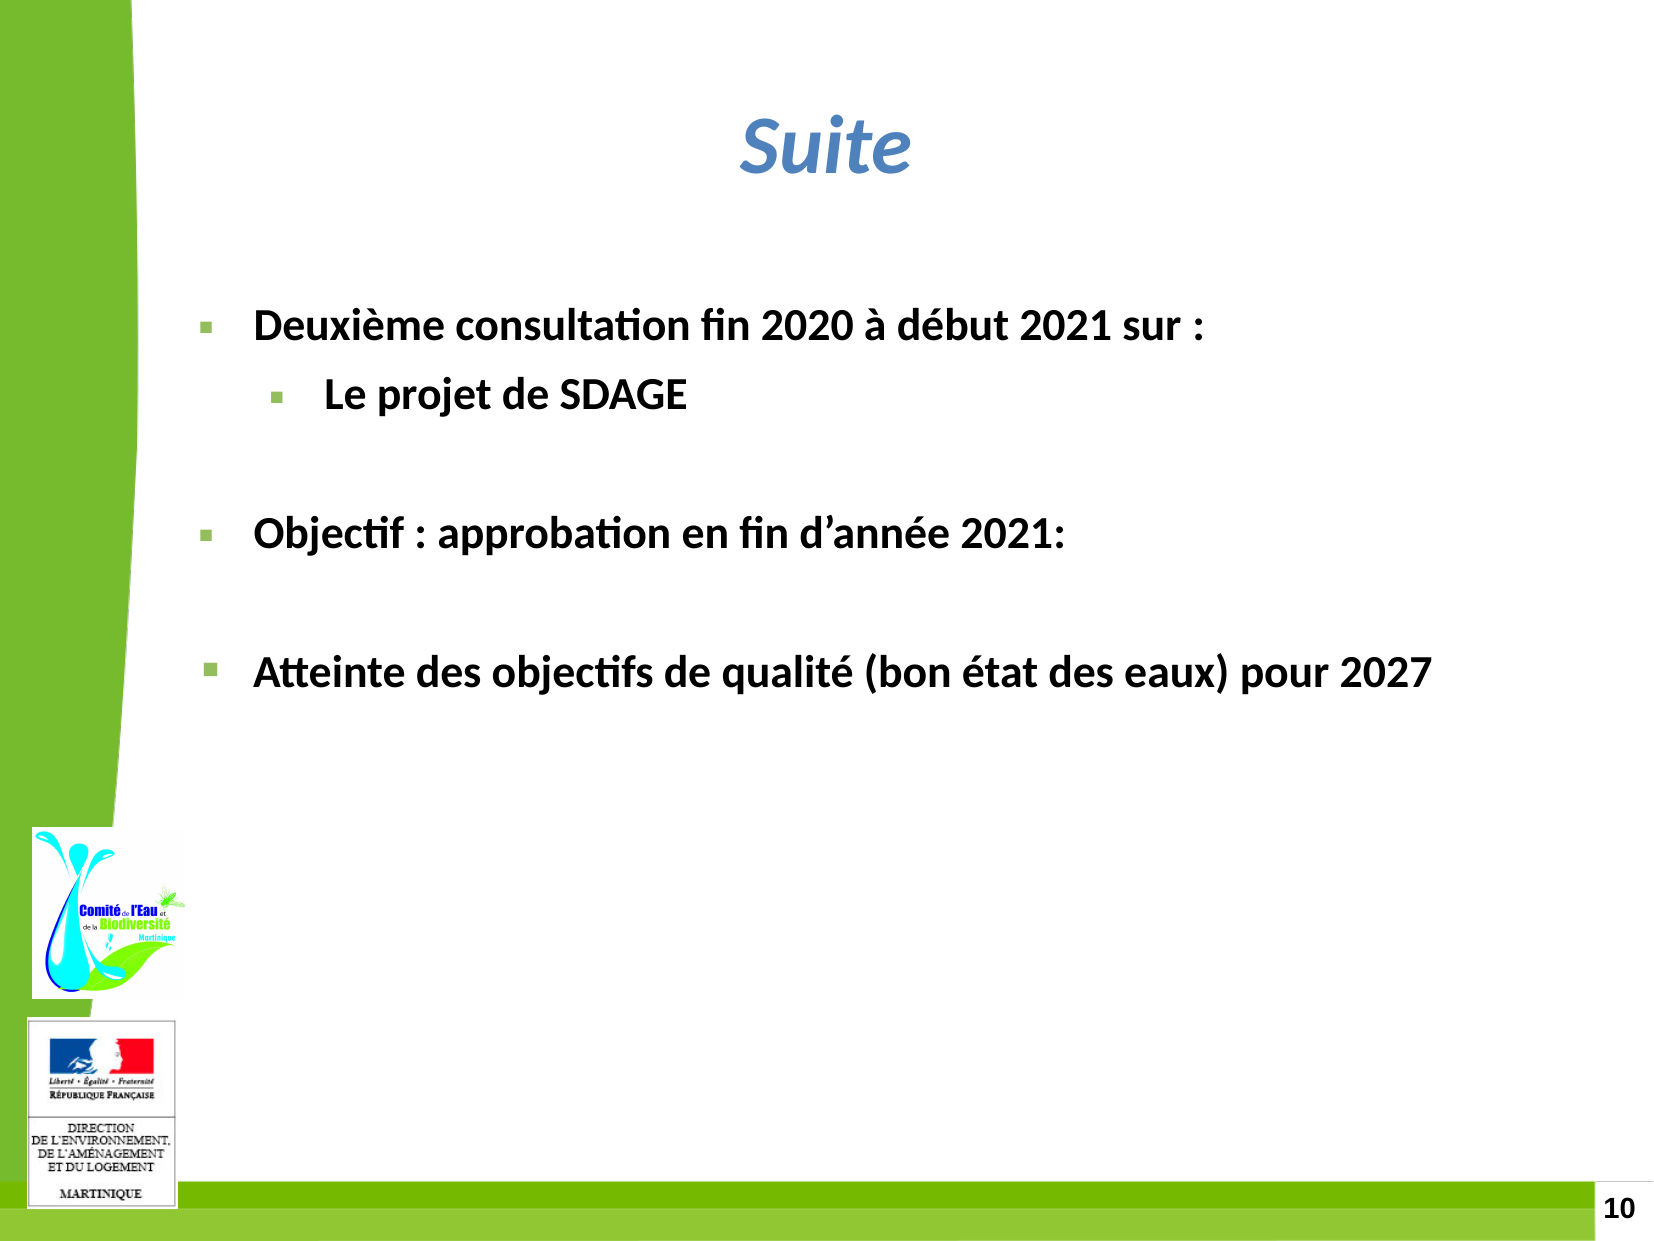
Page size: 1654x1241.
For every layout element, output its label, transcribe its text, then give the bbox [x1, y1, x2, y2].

title Suite [82, 49, 1571, 257]
picture [0, 0, 1654, 1241]
list Deuxième consultation fin 2020 à début 2021 sur : Le projet de SDAGE Objectif : approbation en fin d’année 2021: Atteinte des objectifs de qualité (bon état des eaux) pour 2027 [182, 218, 1512, 1042]
